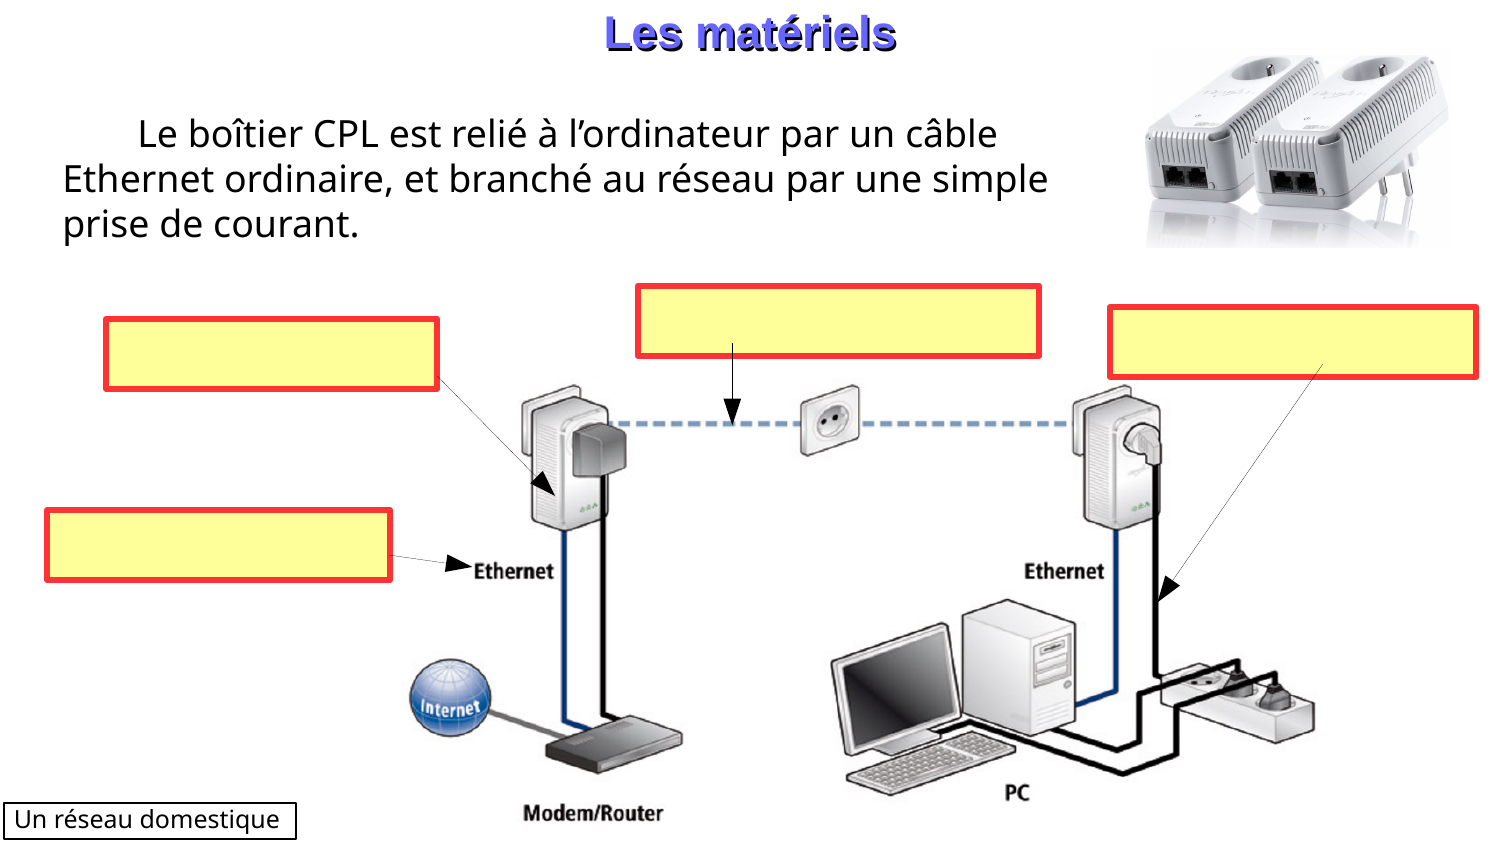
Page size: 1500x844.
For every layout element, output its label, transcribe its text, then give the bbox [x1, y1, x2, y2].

text_box [637, 285, 1040, 343]
text_box [1110, 307, 1477, 364]
picture [401, 377, 1324, 831]
text_box [47, 510, 390, 567]
text_box [106, 318, 438, 376]
text_box Le boîtier CPL est relié à l’ordinateur par un câble Ethernet ordinaire, et branché au réseau par une simple prise de courant. [47, 66, 1111, 290]
text_box Un réseau domestique [0, 792, 299, 844]
picture [1145, 47, 1453, 249]
text_box Les matériels [0, 0, 1500, 68]
